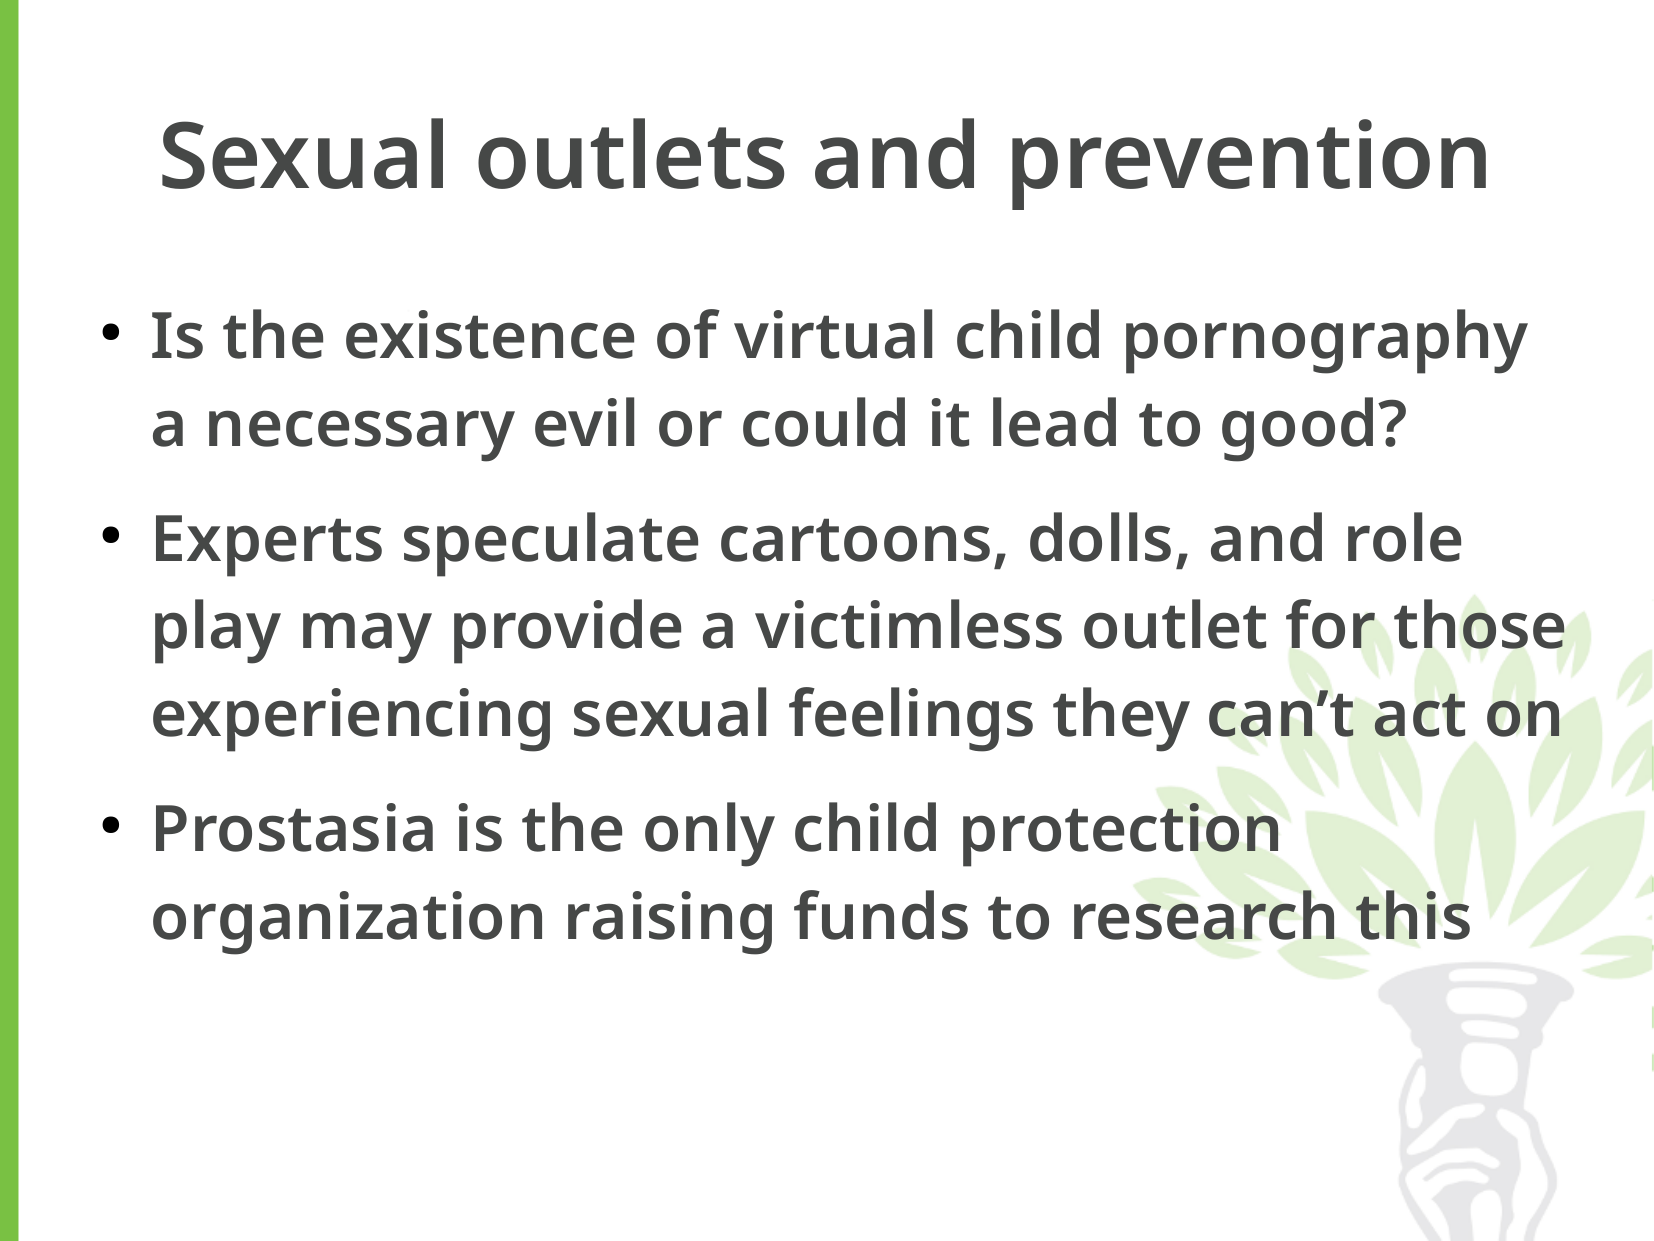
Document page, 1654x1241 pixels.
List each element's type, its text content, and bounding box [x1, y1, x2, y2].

title Sexual outlets and prevention [82, 49, 1571, 257]
list Is the existence of virtual child pornography a necessary evil or could it lead to good? Experts speculate cartoons, dolls, and role play may provide a victimless outlet for those experiencing sexual feelings they can’t act on Prostasia is the only child protection organization raising funds to research this [82, 290, 1571, 1010]
picture [0, 0, 1654, 1241]
